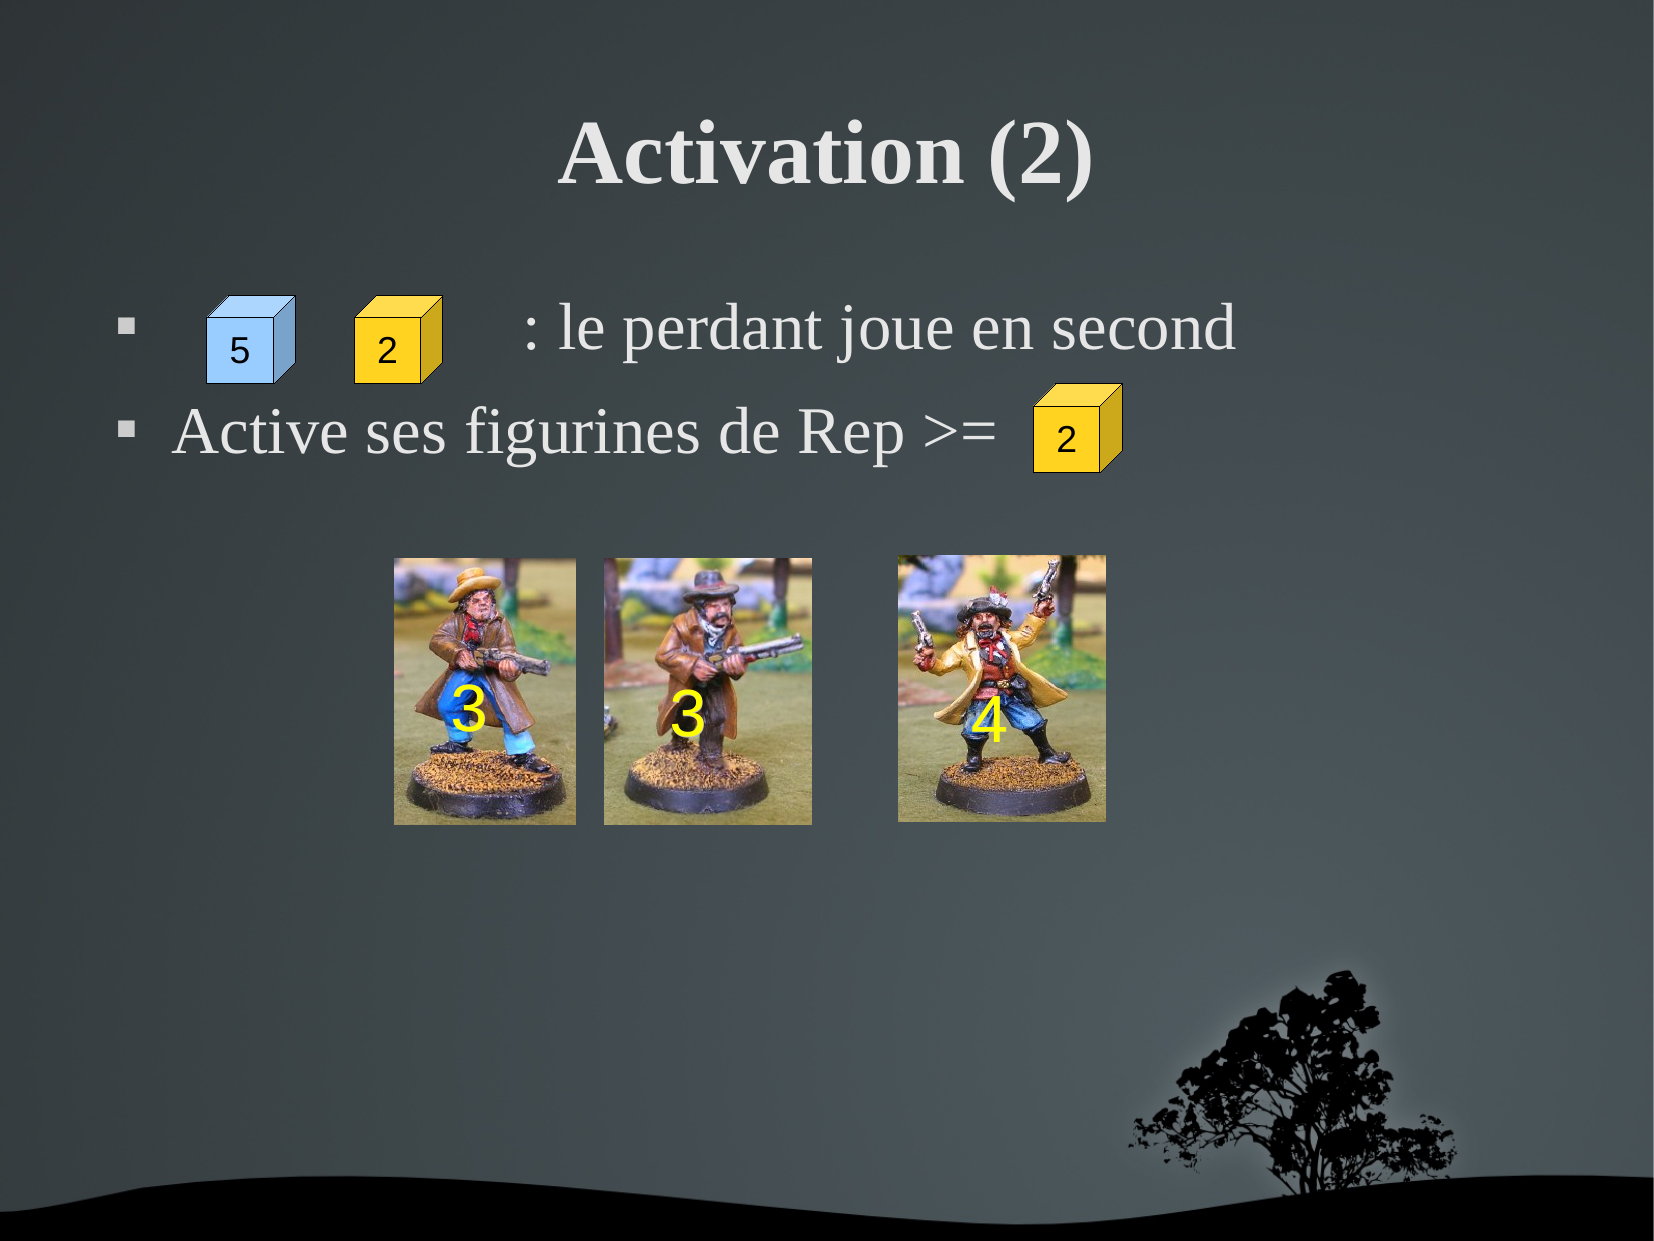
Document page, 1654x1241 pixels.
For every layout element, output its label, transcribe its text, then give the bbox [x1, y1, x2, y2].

picture [0, 0, 1654, 1241]
text_box 4 [956, 674, 1045, 793]
title Activation (2) [82, 49, 1571, 257]
text_box 5 [206, 318, 273, 384]
text_box 2 [1033, 407, 1099, 473]
text_box 3 [654, 669, 744, 788]
list : le perdant joue en second Active ses figurines de Rep >= [82, 290, 1571, 1109]
text_box 2 [354, 318, 420, 384]
text_box 3 [435, 663, 525, 782]
